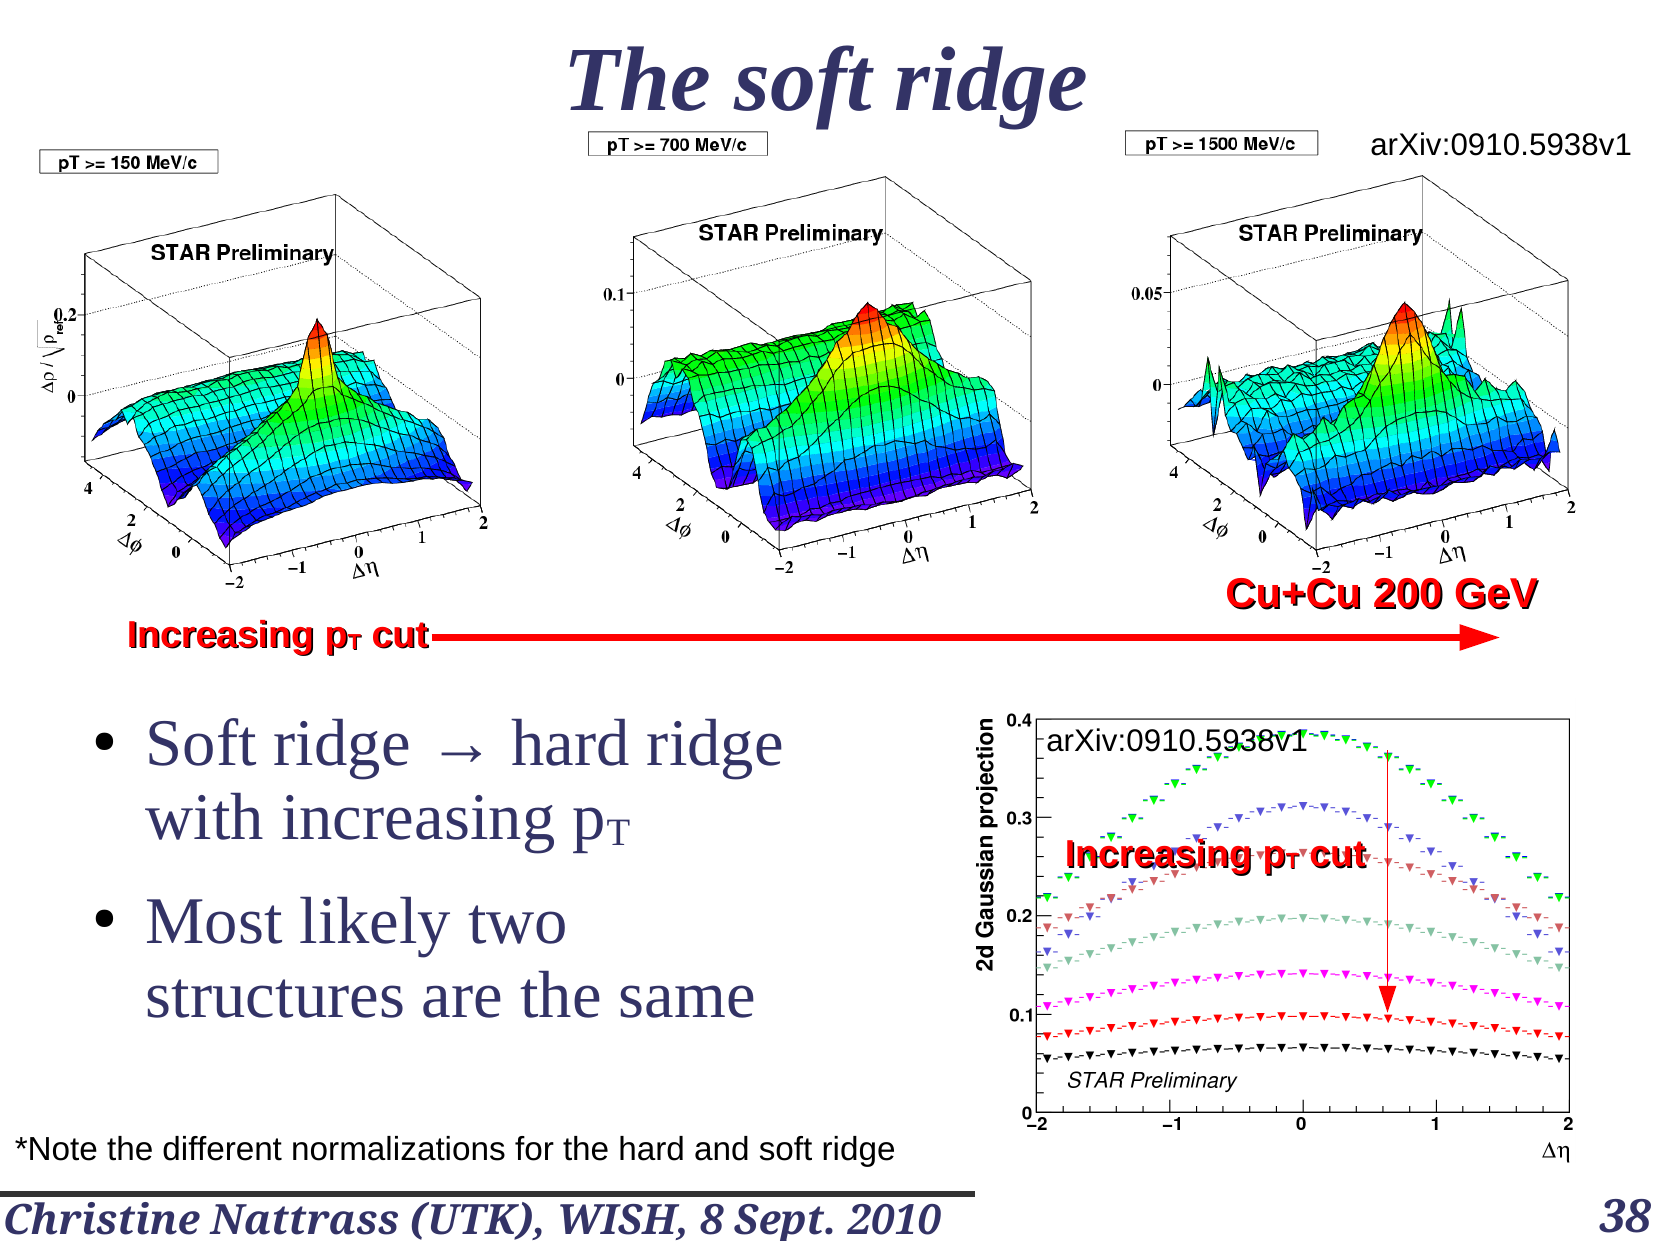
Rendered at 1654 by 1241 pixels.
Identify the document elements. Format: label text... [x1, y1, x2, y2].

picture [1125, 129, 1576, 562]
text_box *Note the different normalizations for the hard and soft ridge [0, 1122, 1013, 1175]
text_box arXiv:0910.5938v1 [1291, 119, 1648, 229]
picture [975, 698, 1576, 1163]
picture [588, 130, 1039, 574]
text_box Increasing pT cut [1050, 825, 1426, 895]
picture [37, 148, 488, 588]
title The soft ridge [82, 28, 1571, 131]
text_box arXiv:0910.5938v1 [1031, 715, 1388, 826]
list Soft ridge → hard ridge with increasing pT Most likely two structures are the same [75, 706, 788, 1088]
text_box Cu+Cu 200 GeV [1125, 562, 1639, 624]
text_box Increasing pT cut [112, 605, 488, 676]
